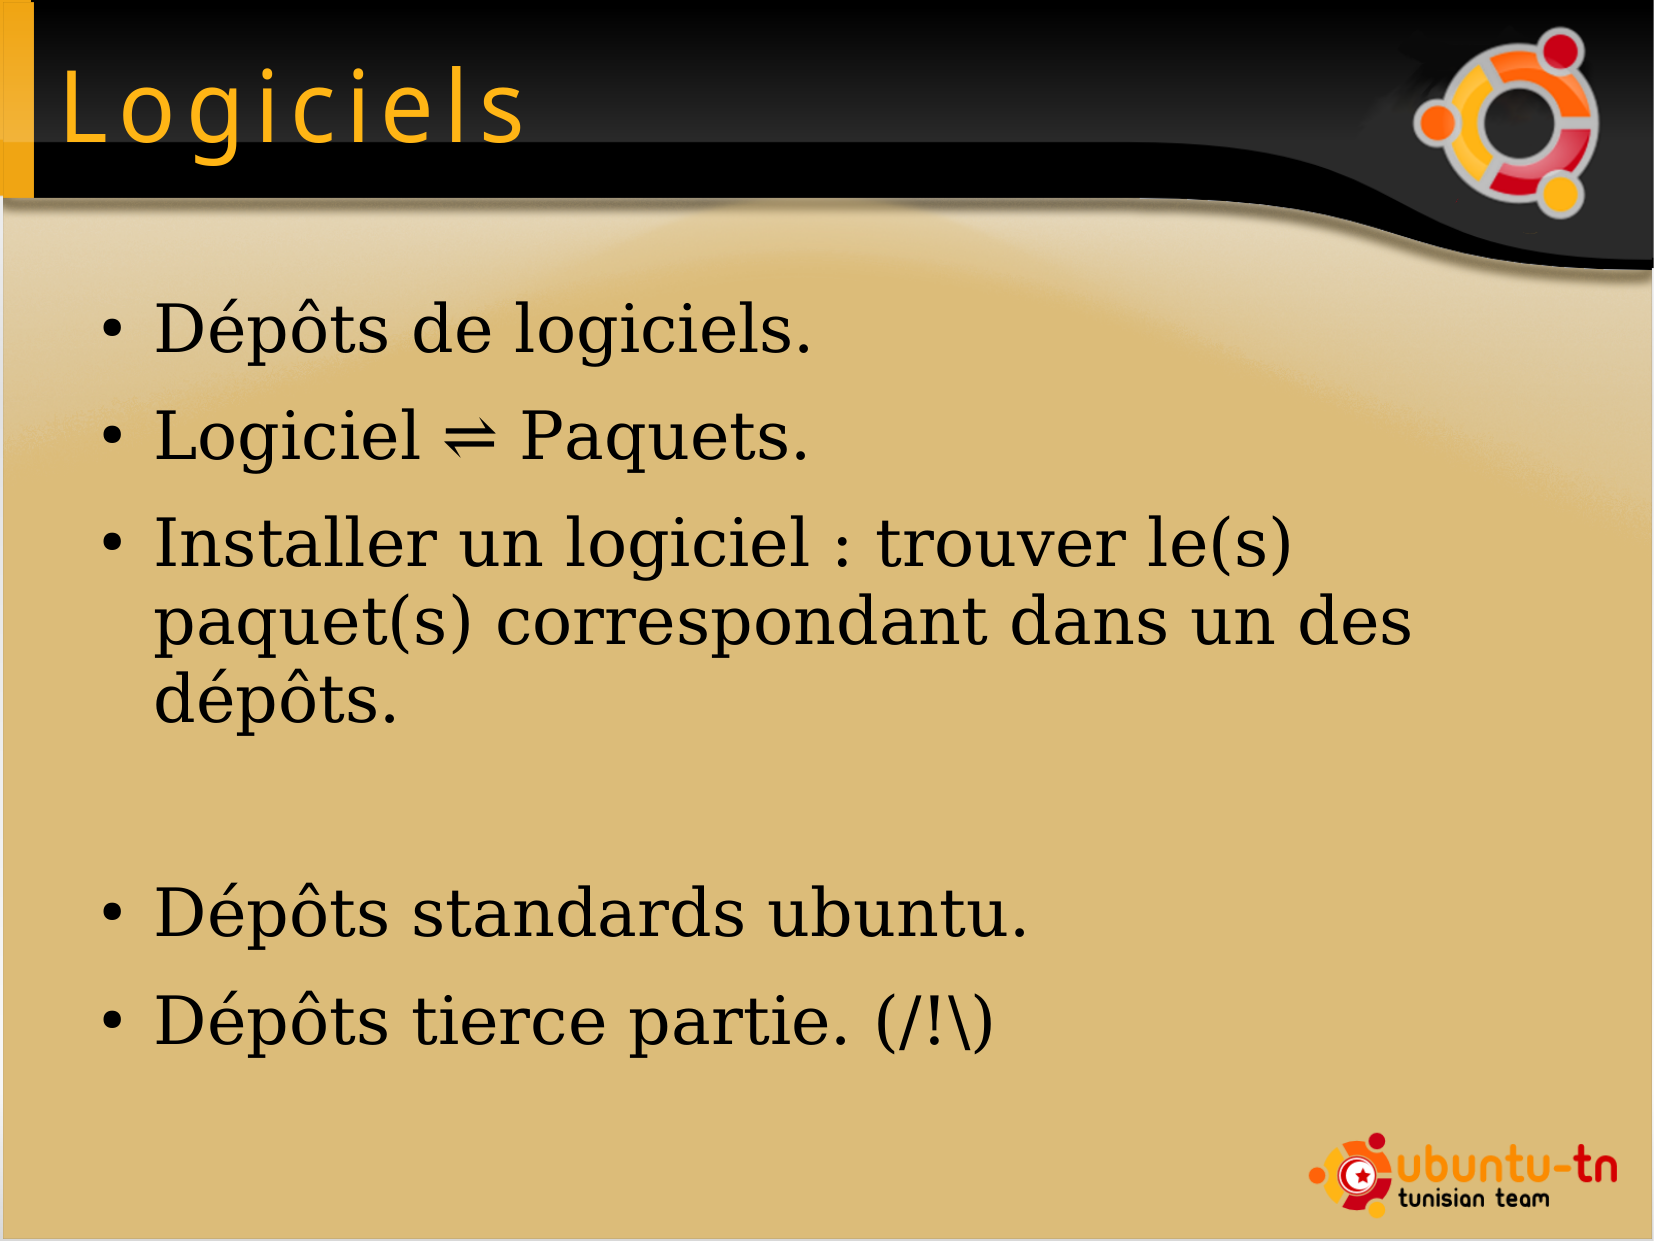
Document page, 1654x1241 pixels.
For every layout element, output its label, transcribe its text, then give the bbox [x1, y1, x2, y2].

picture [0, 0, 1654, 1241]
title Logiciels [59, 36, 1388, 171]
list Dépôts de logiciels. Logiciel ⇌ Paquets. Installer un logiciel : trouver le(s) paquet(s) correspondant dans un des dépôts. Dépôts standards ubuntu. Dépôts tierce partie. (/!\) [82, 290, 1571, 1094]
